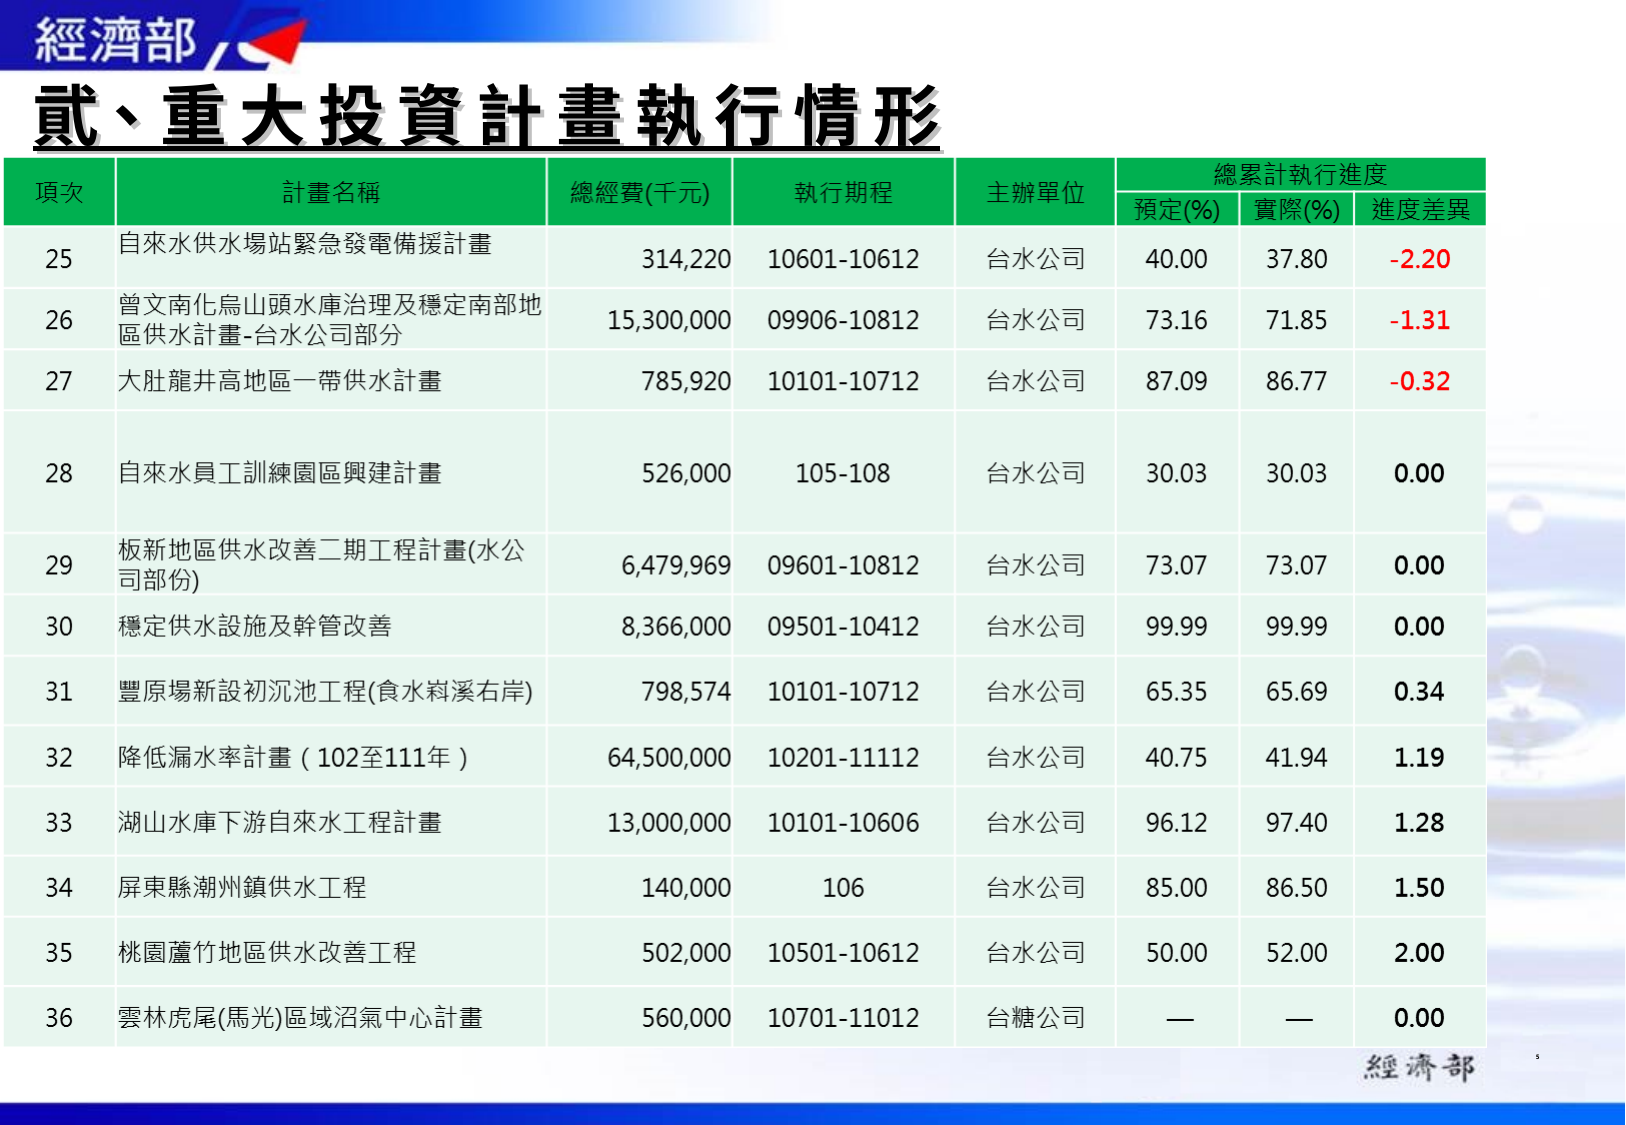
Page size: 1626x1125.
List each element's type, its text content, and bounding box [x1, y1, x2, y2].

text_box 5 [1502, 1046, 1610, 1090]
title 貮、重大投資計畫執行情形 [0, 66, 1625, 149]
picture [2, 153, 1487, 1048]
